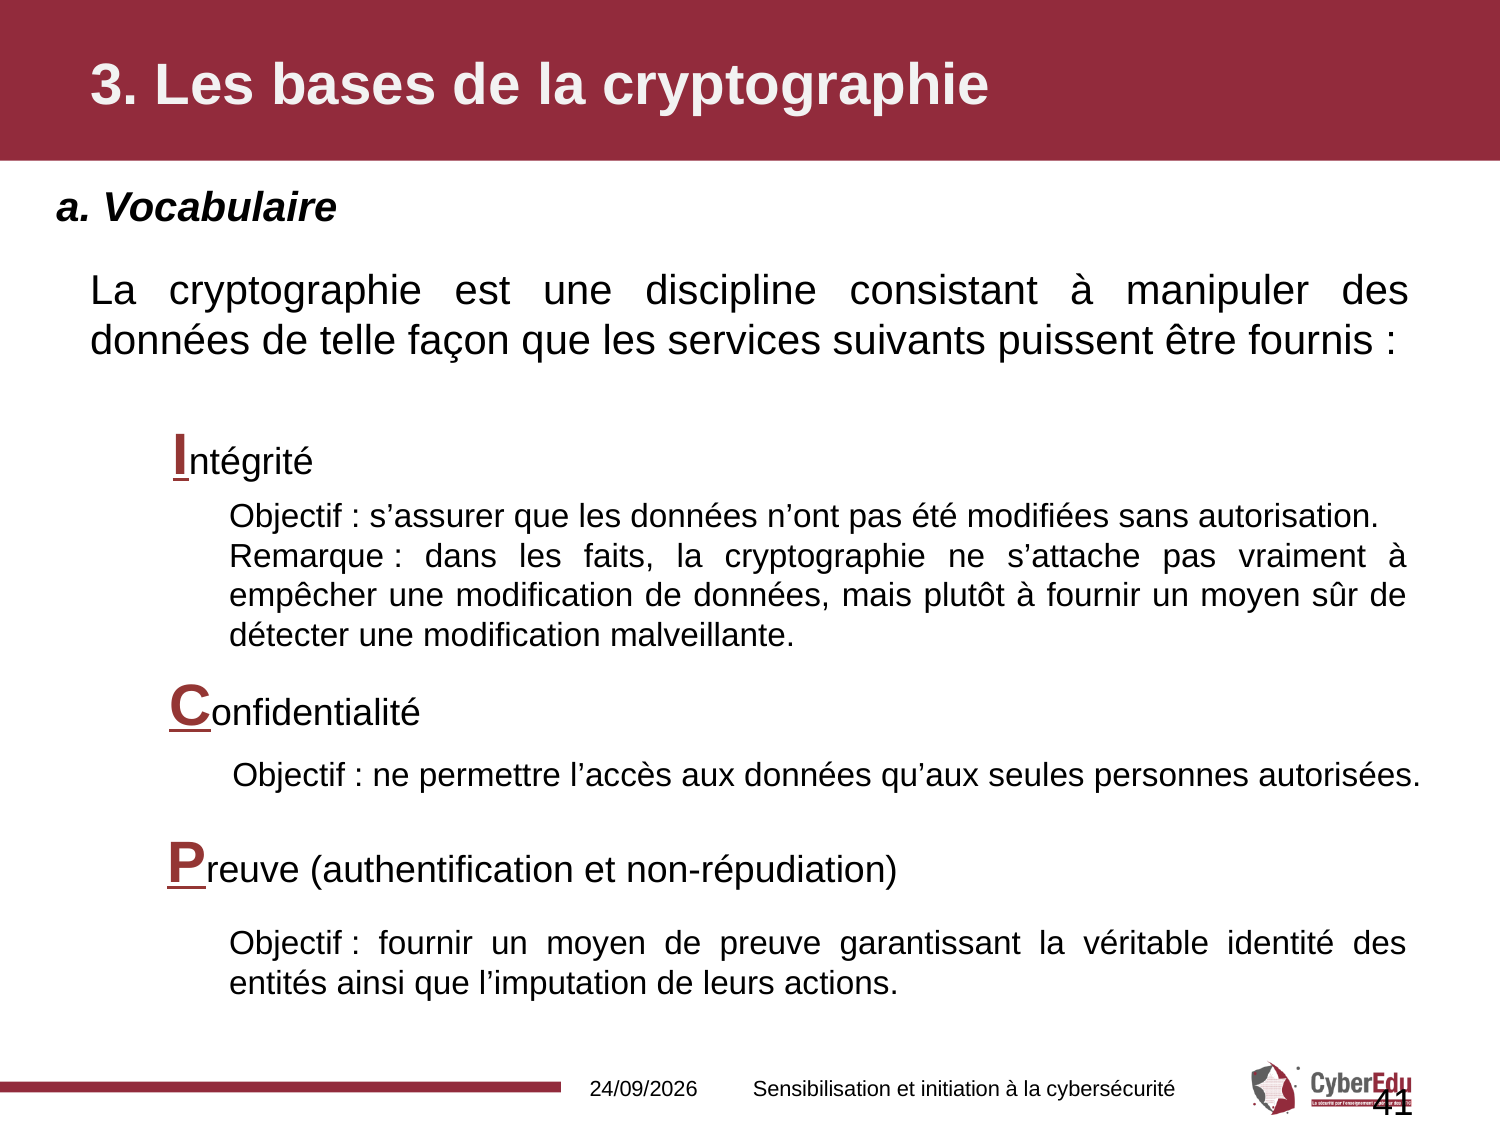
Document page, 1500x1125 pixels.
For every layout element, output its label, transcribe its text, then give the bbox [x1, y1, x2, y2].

slide_number 15/11/2020 [561, 1057, 727, 1118]
text_box Preuve (authentification et non-répudiation) [152, 816, 914, 902]
list La cryptographie est une discipline consistant à manipuler des données de telle façon que les services suivants puissent être fournis : [75, 255, 1425, 433]
text_box a. Vocabulaire [41, 172, 1471, 268]
text_box Confidentialité [154, 660, 436, 745]
text_box Objectif : s’assurer que les données n’ont pas été modifiées sans autorisation. Remarque : dans les faits, la cryptographie ne s’attache pas vraiment à empêcher une modification de données, mais plutôt à fournir un moyen sûr de détecter une modification malveillante. [214, 486, 1424, 661]
text_box Objectif : fournir un moyen de preuve garantissant la véritable identité des entités ainsi que l’imputation de leurs actions. [214, 913, 1424, 1009]
text_box Objectif : ne permettre l’accès aux données qu’aux seules personnes autorisées. [217, 745, 1439, 801]
picture [1246, 1060, 1412, 1115]
title 3. Les bases de la cryptographie [75, 1, 1425, 161]
picture [1376, 1094, 1385, 1107]
footer Sensibilisation et initiation à la cybersécurité [738, 1057, 1236, 1118]
text_box Intégrité [157, 408, 329, 494]
